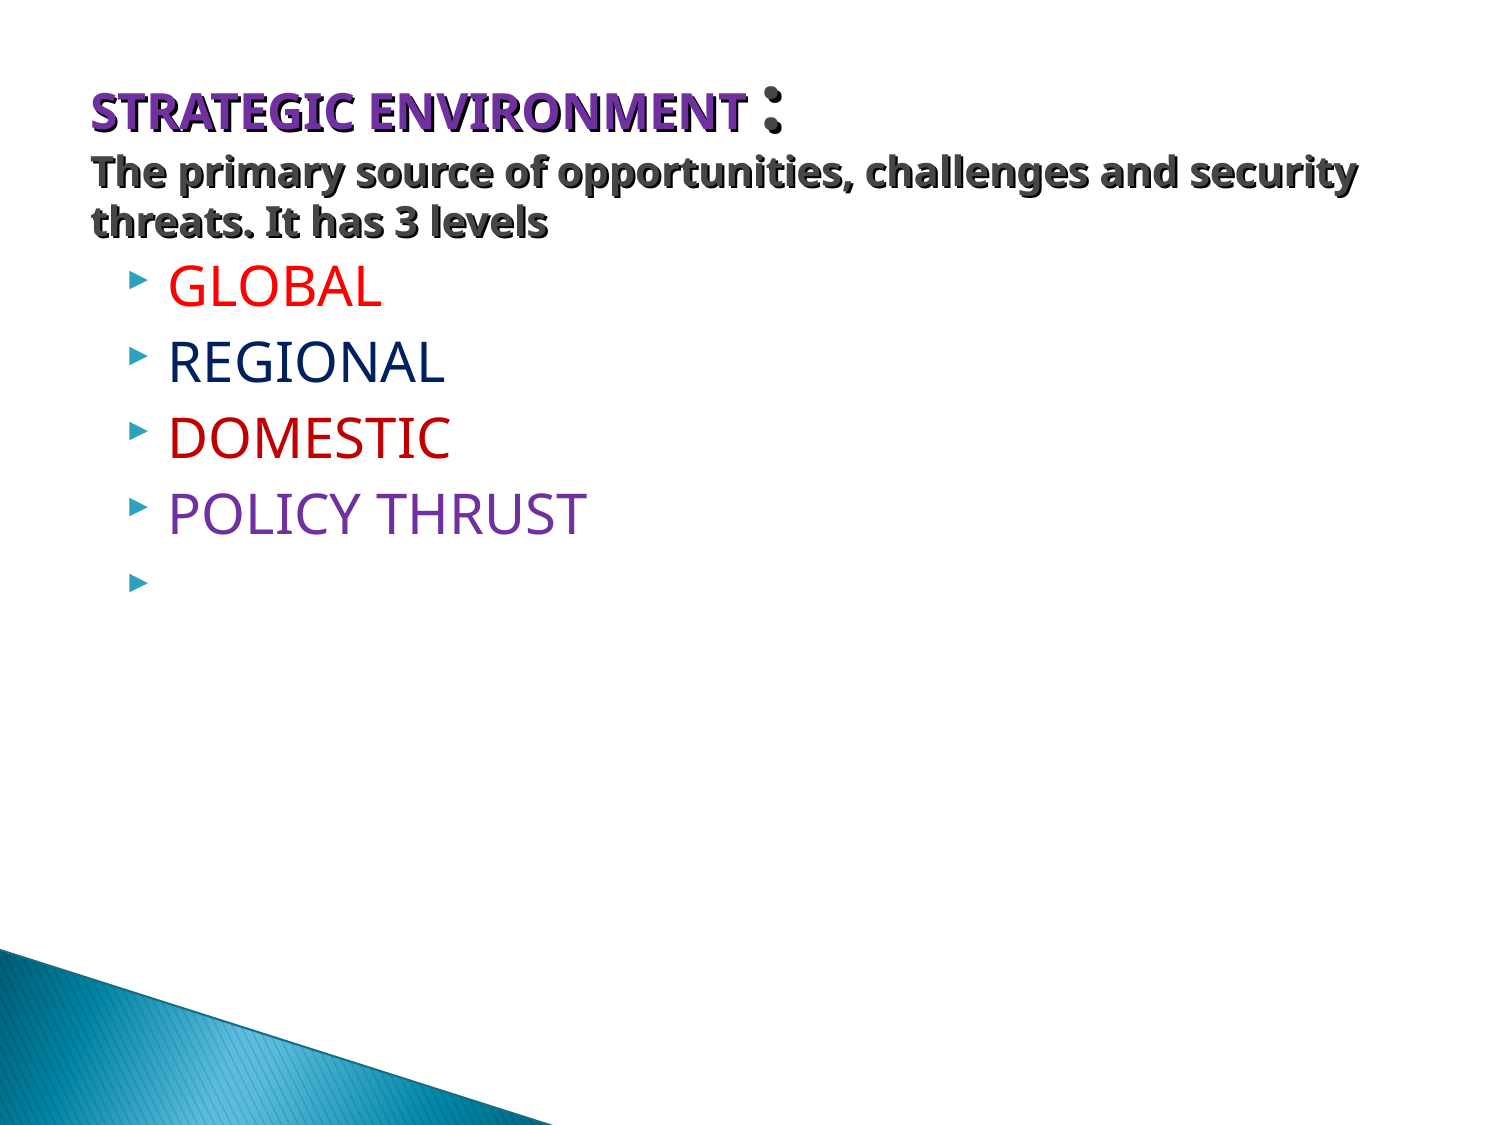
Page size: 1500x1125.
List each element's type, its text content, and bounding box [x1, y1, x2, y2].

list GLOBAL REGIONAL DOMESTIC POLICY THRUST [75, 243, 1426, 986]
title STRATEGIC ENVIRONMENT : The primary source of opportunities, challenges and security threats. It has 3 levels [75, 45, 1426, 233]
